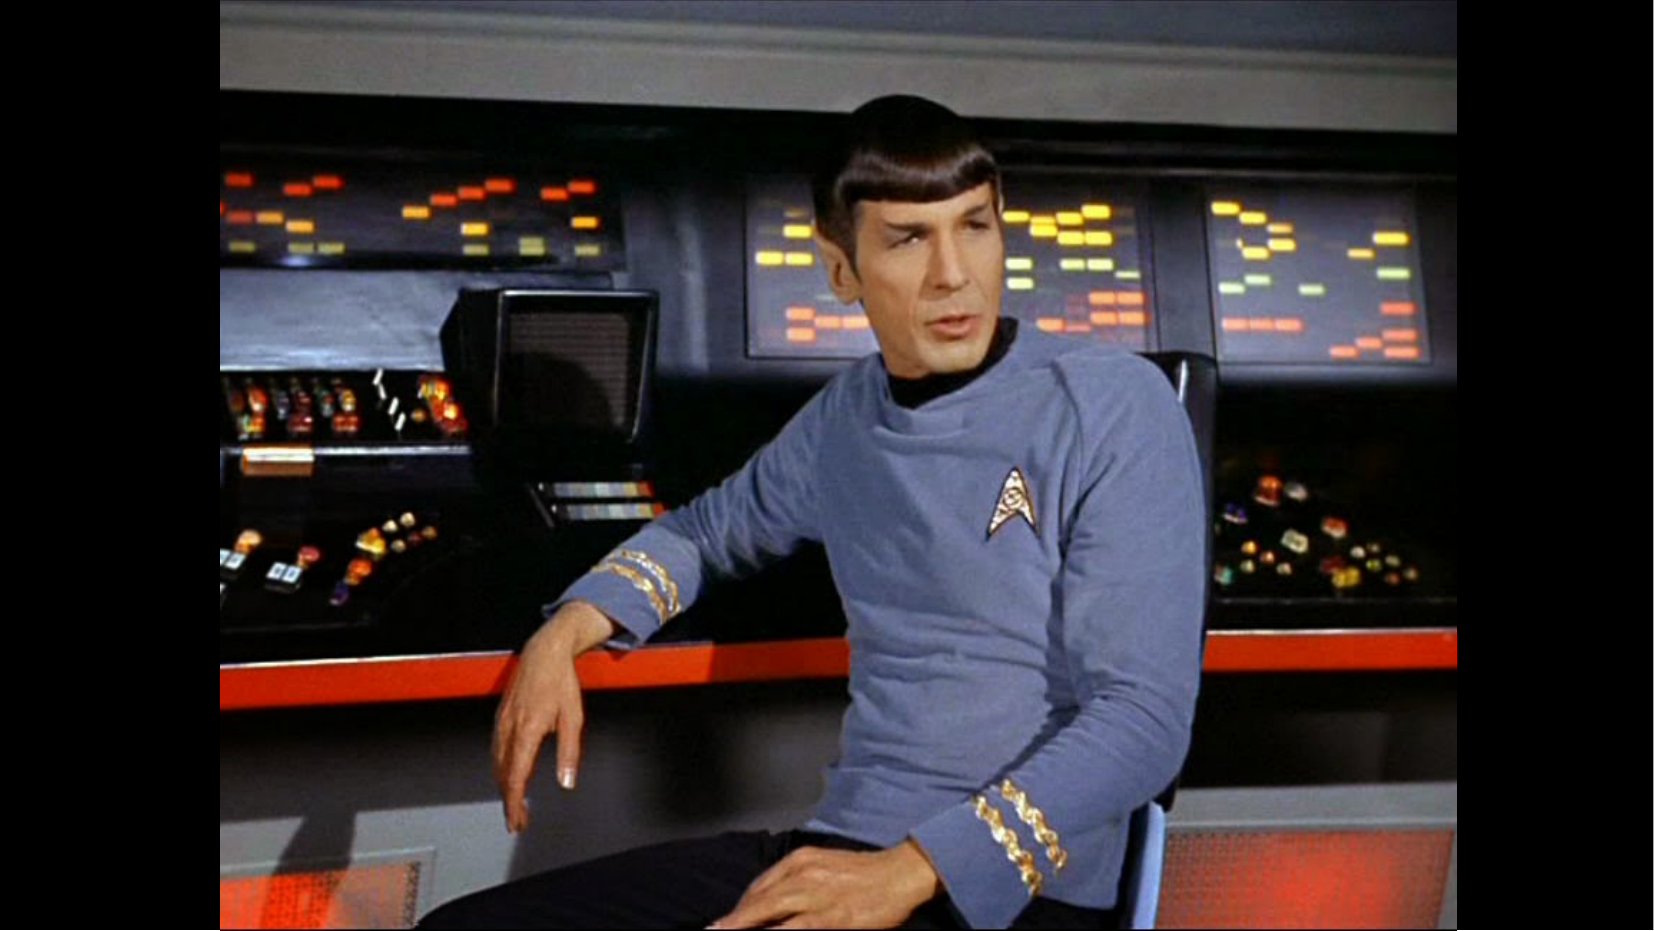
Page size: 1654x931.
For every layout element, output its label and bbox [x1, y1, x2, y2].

picture [220, 0, 1457, 931]
